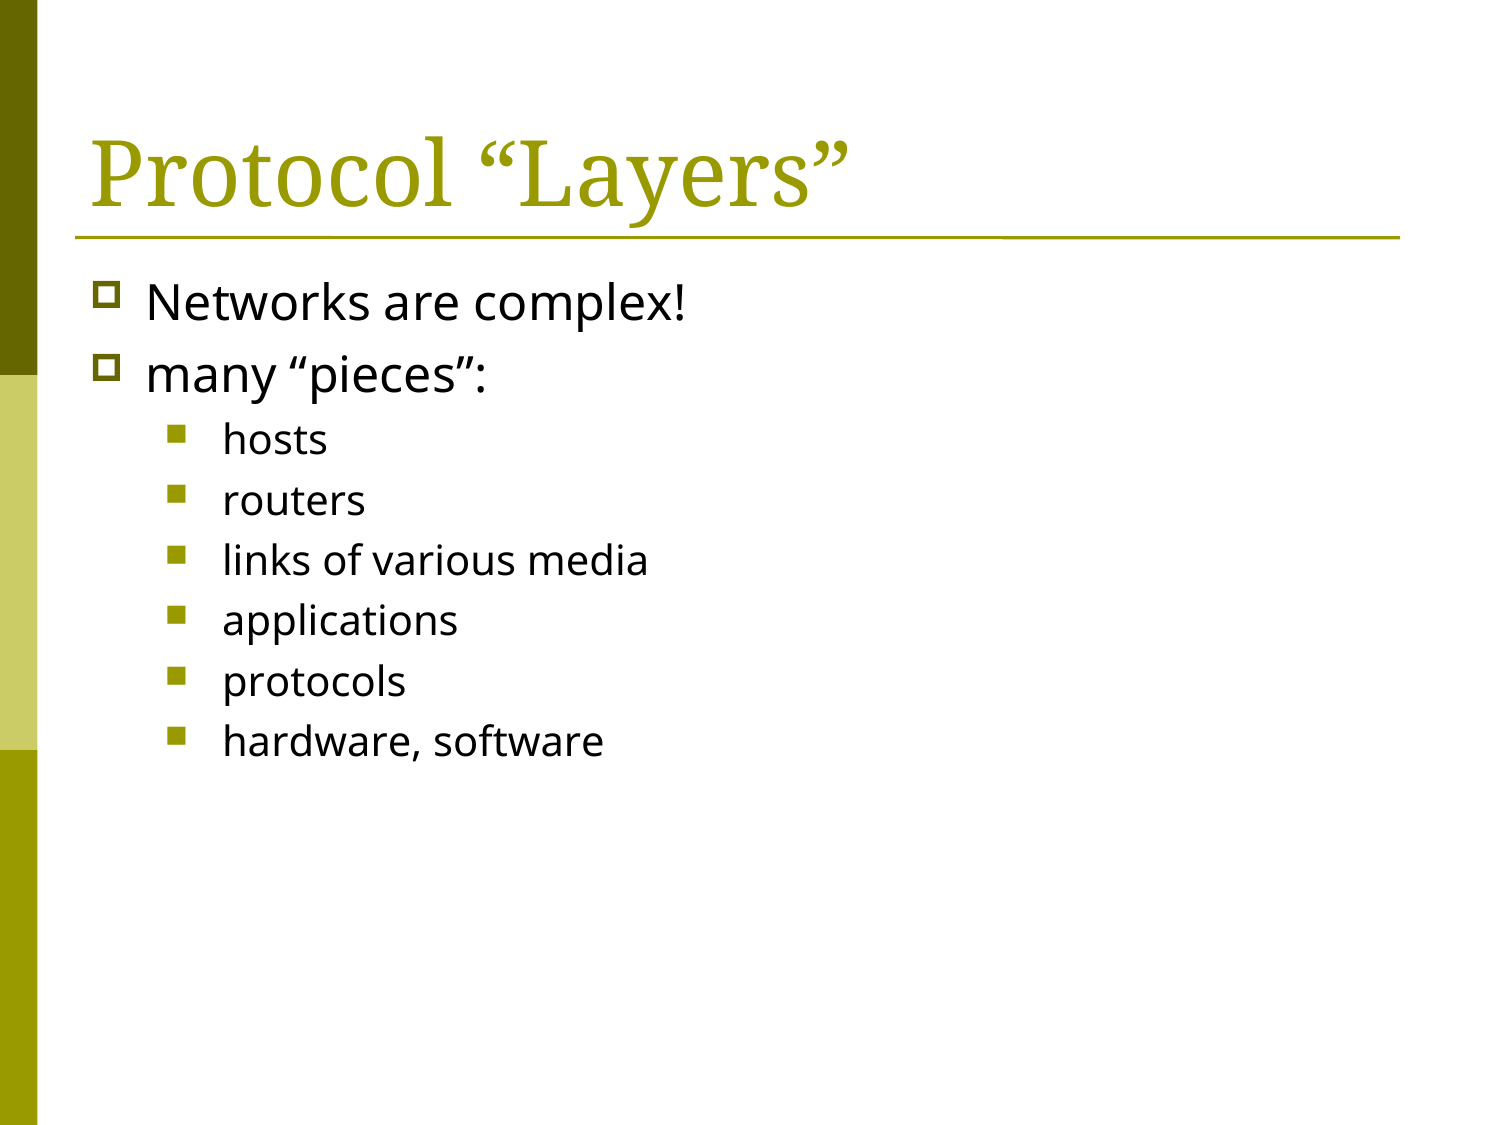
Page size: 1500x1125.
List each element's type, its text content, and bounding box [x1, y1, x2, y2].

list Networks are complex! many “pieces”: hosts routers links of various media applications protocols hardware, software [75, 262, 738, 1006]
title Protocol “Layers” [75, 45, 1426, 233]
